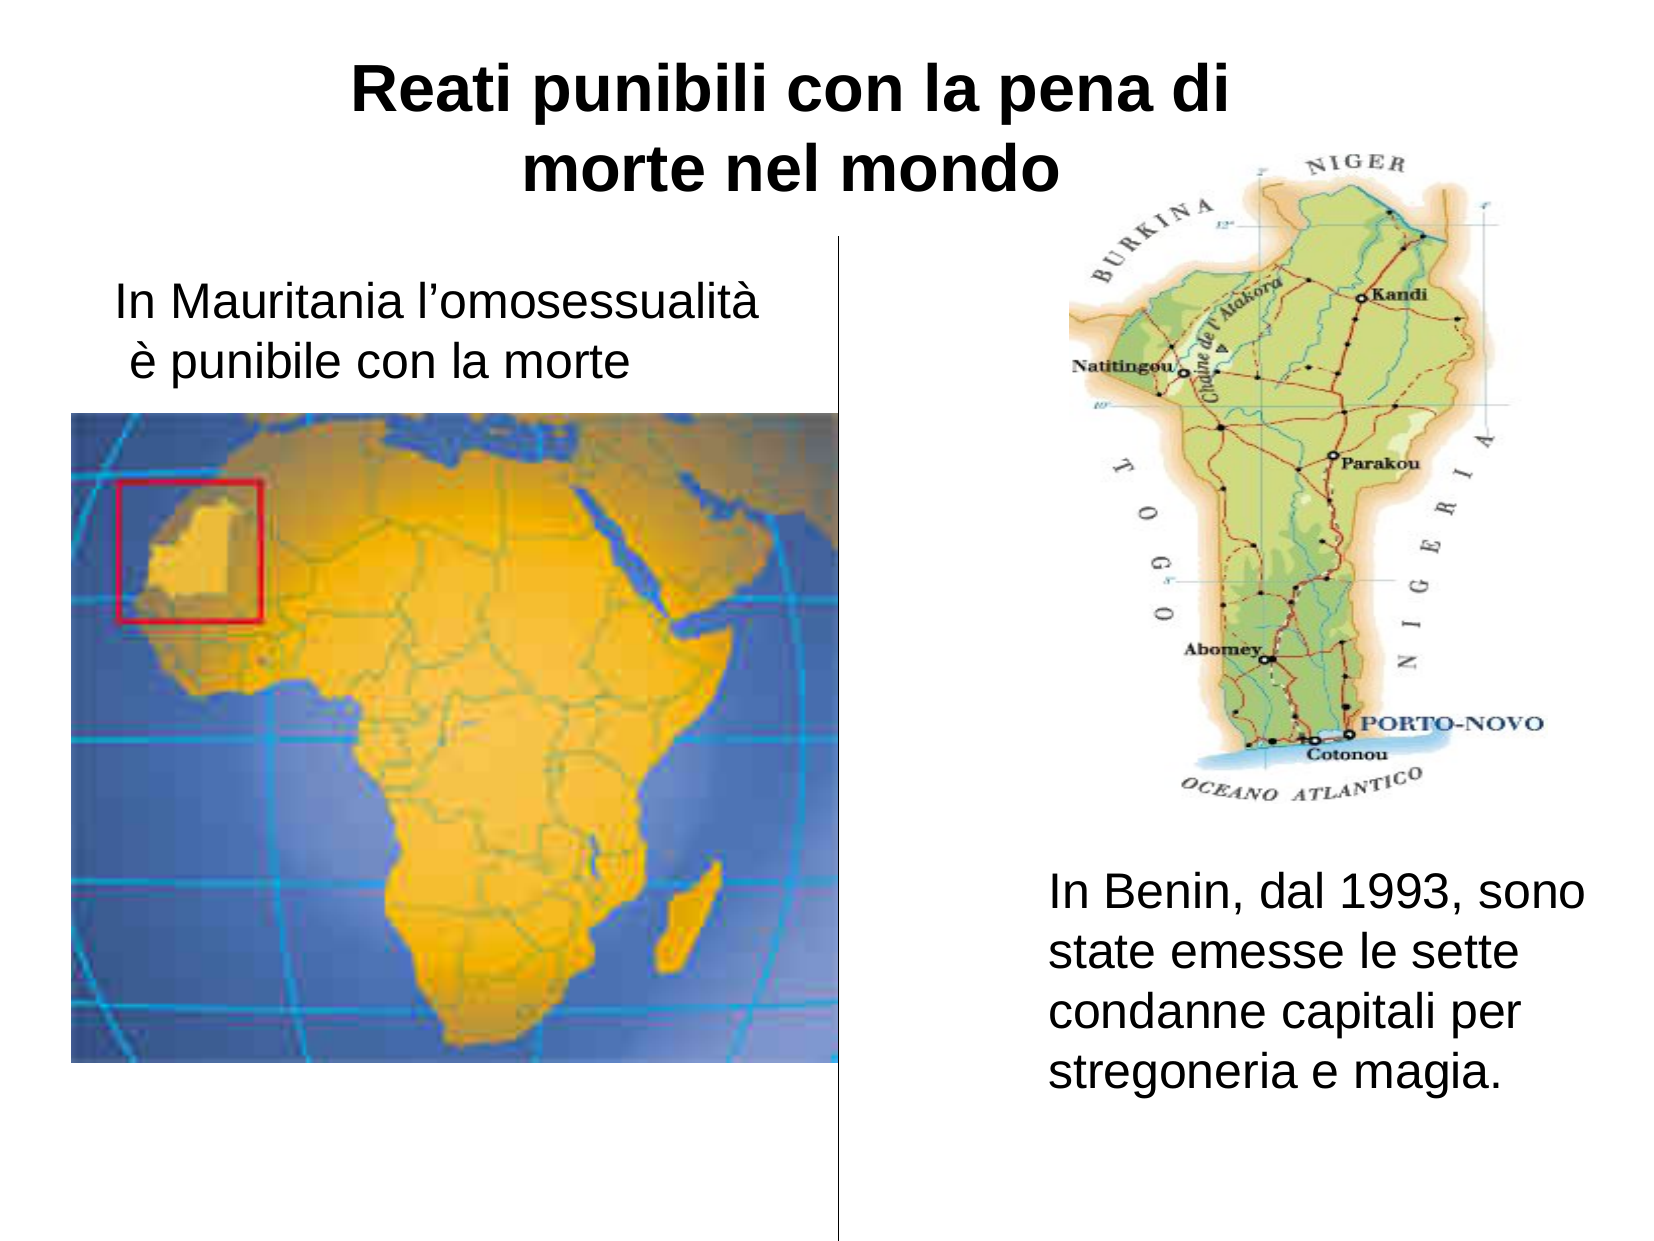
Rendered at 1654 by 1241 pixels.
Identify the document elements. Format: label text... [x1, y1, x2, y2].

text_box In Mauritania l’omosessualità è punibile con la morte [100, 261, 775, 397]
text_box In Benin, dal 1993, sono state emesse le sette condanne capitali per stregoneria e magia. [1033, 850, 1617, 1106]
text_box Reati punibili con la pena di morte nel mondo [242, 36, 1306, 213]
picture [71, 413, 838, 1063]
picture [1069, 153, 1548, 804]
